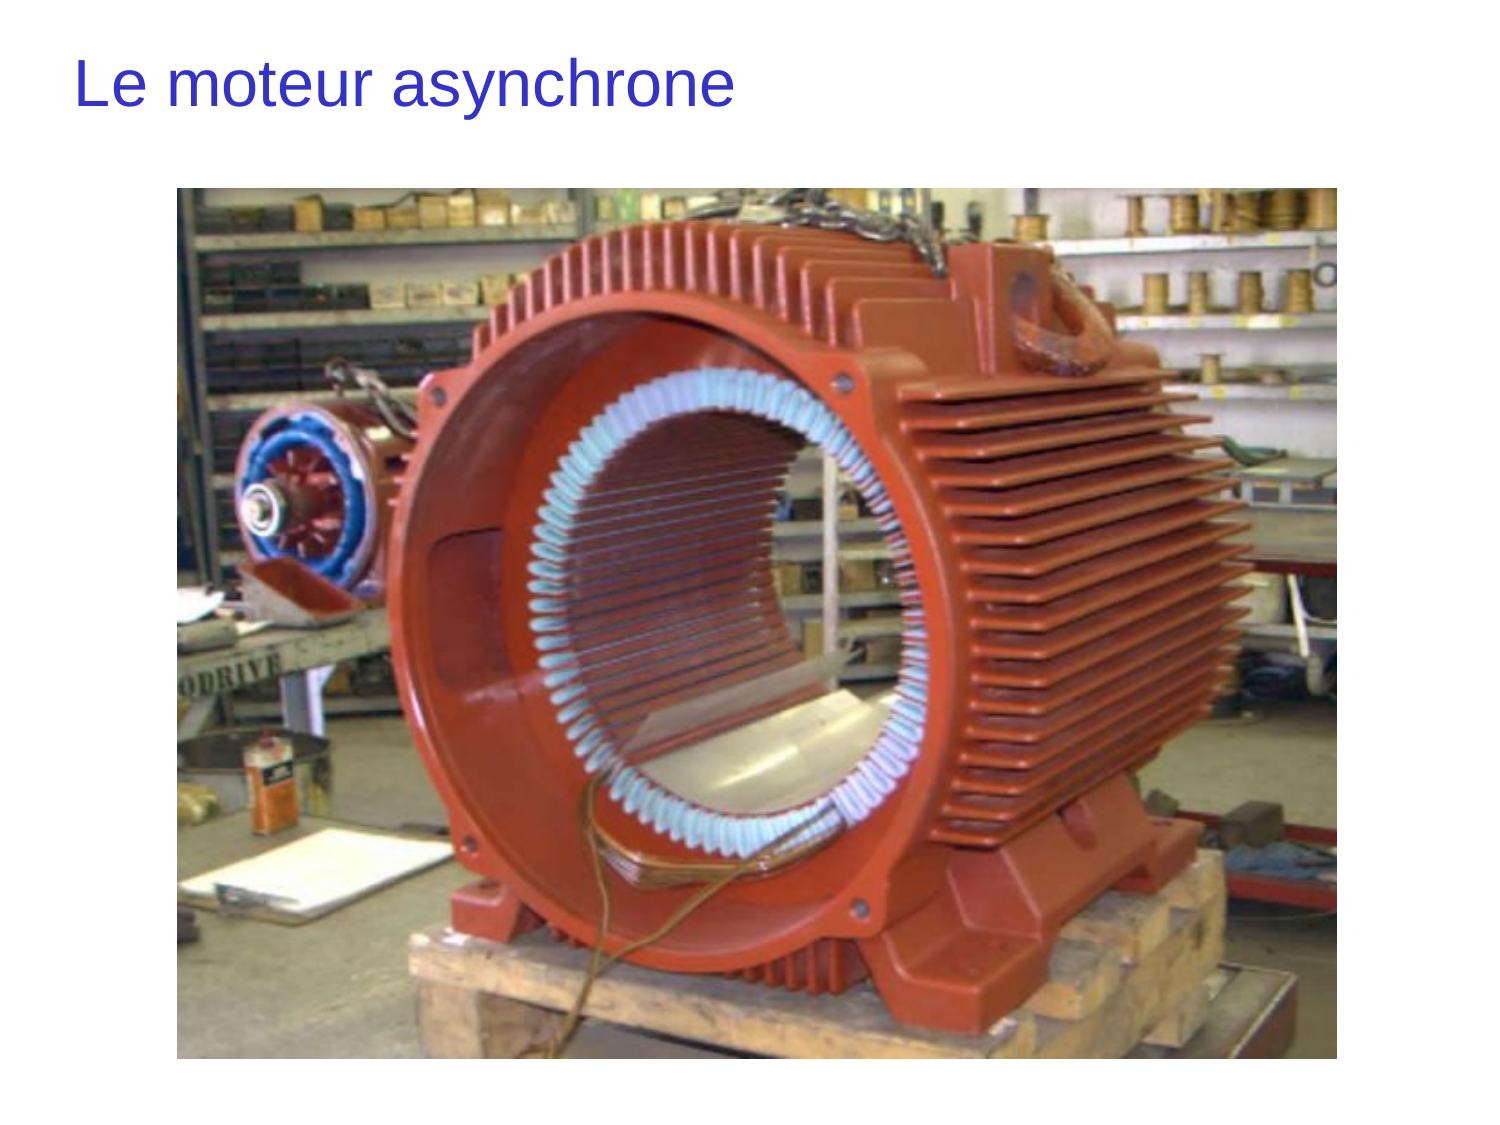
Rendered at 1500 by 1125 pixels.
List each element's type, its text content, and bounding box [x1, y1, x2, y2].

text_box Le moteur asynchrone [59, 32, 752, 128]
picture [177, 188, 1337, 1059]
